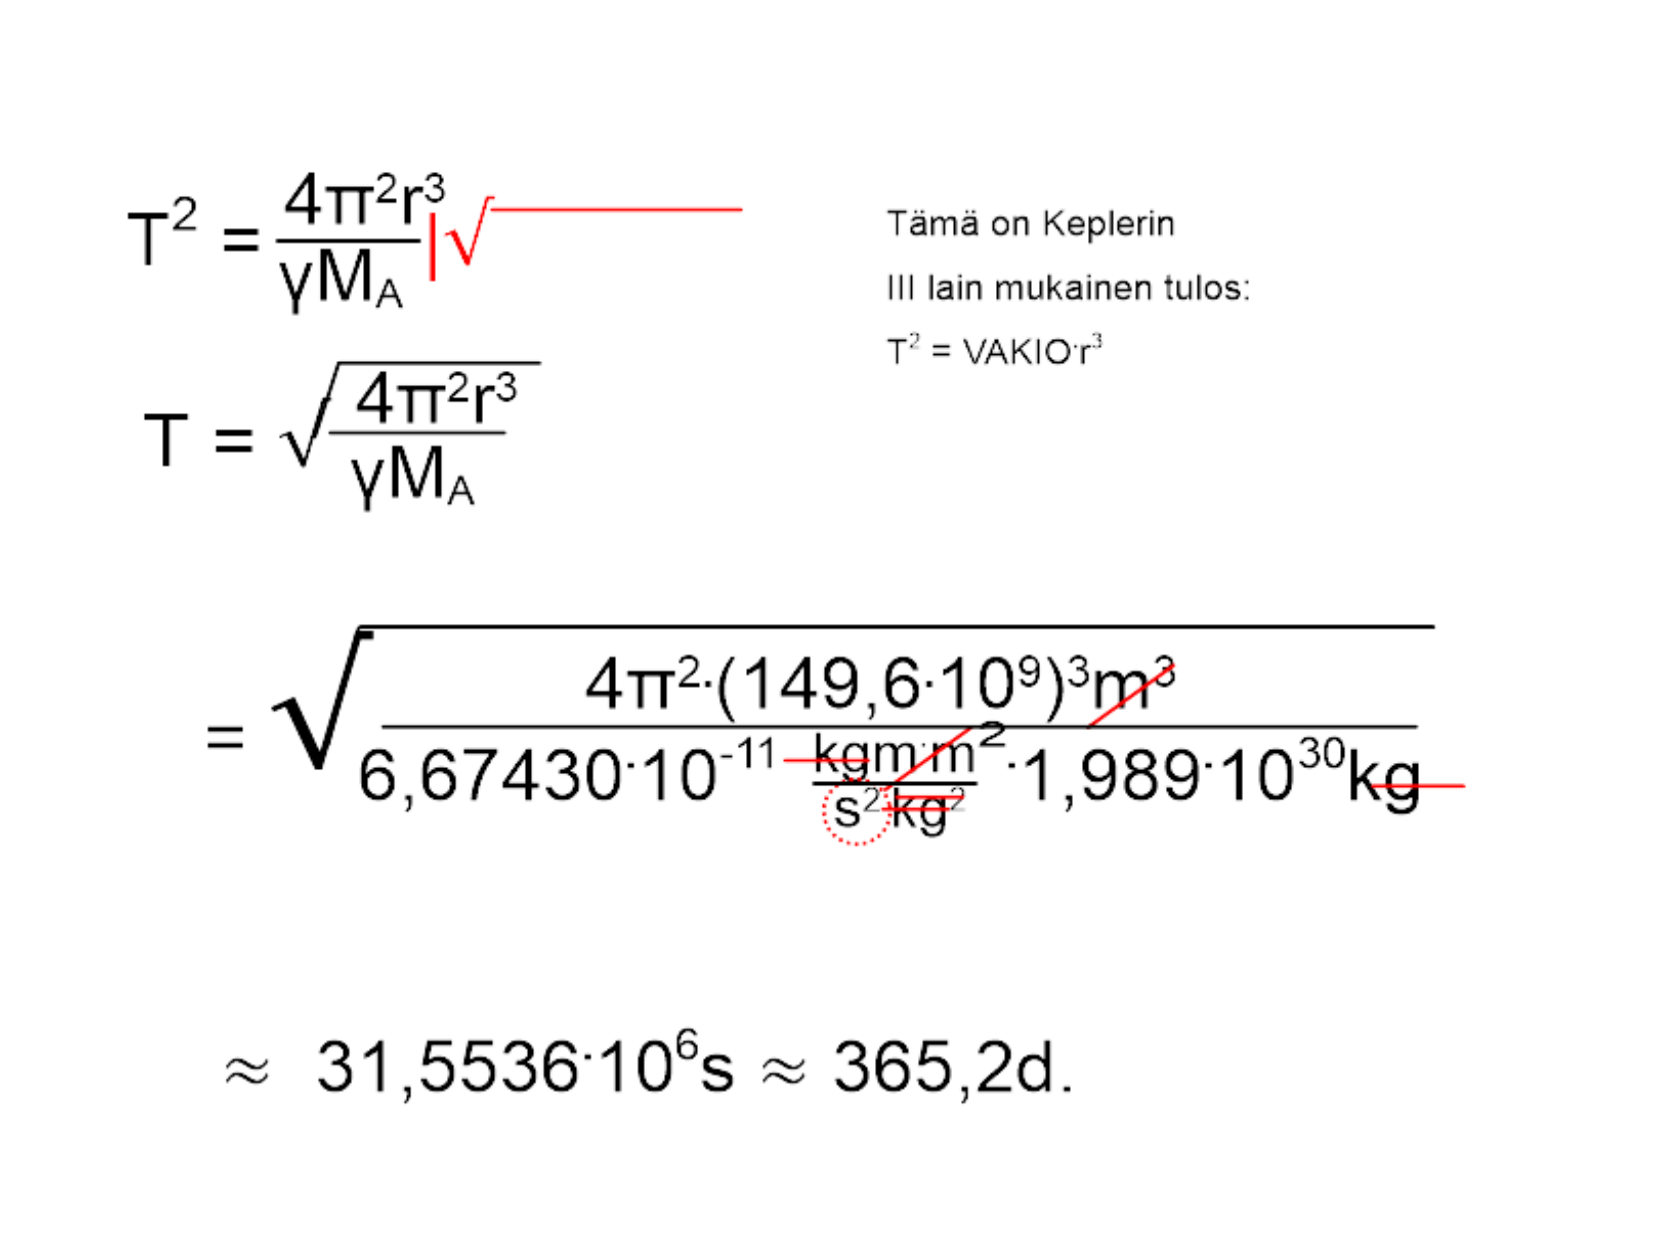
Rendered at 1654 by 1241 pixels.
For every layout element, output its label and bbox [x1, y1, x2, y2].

picture [63, 28, 1580, 1170]
